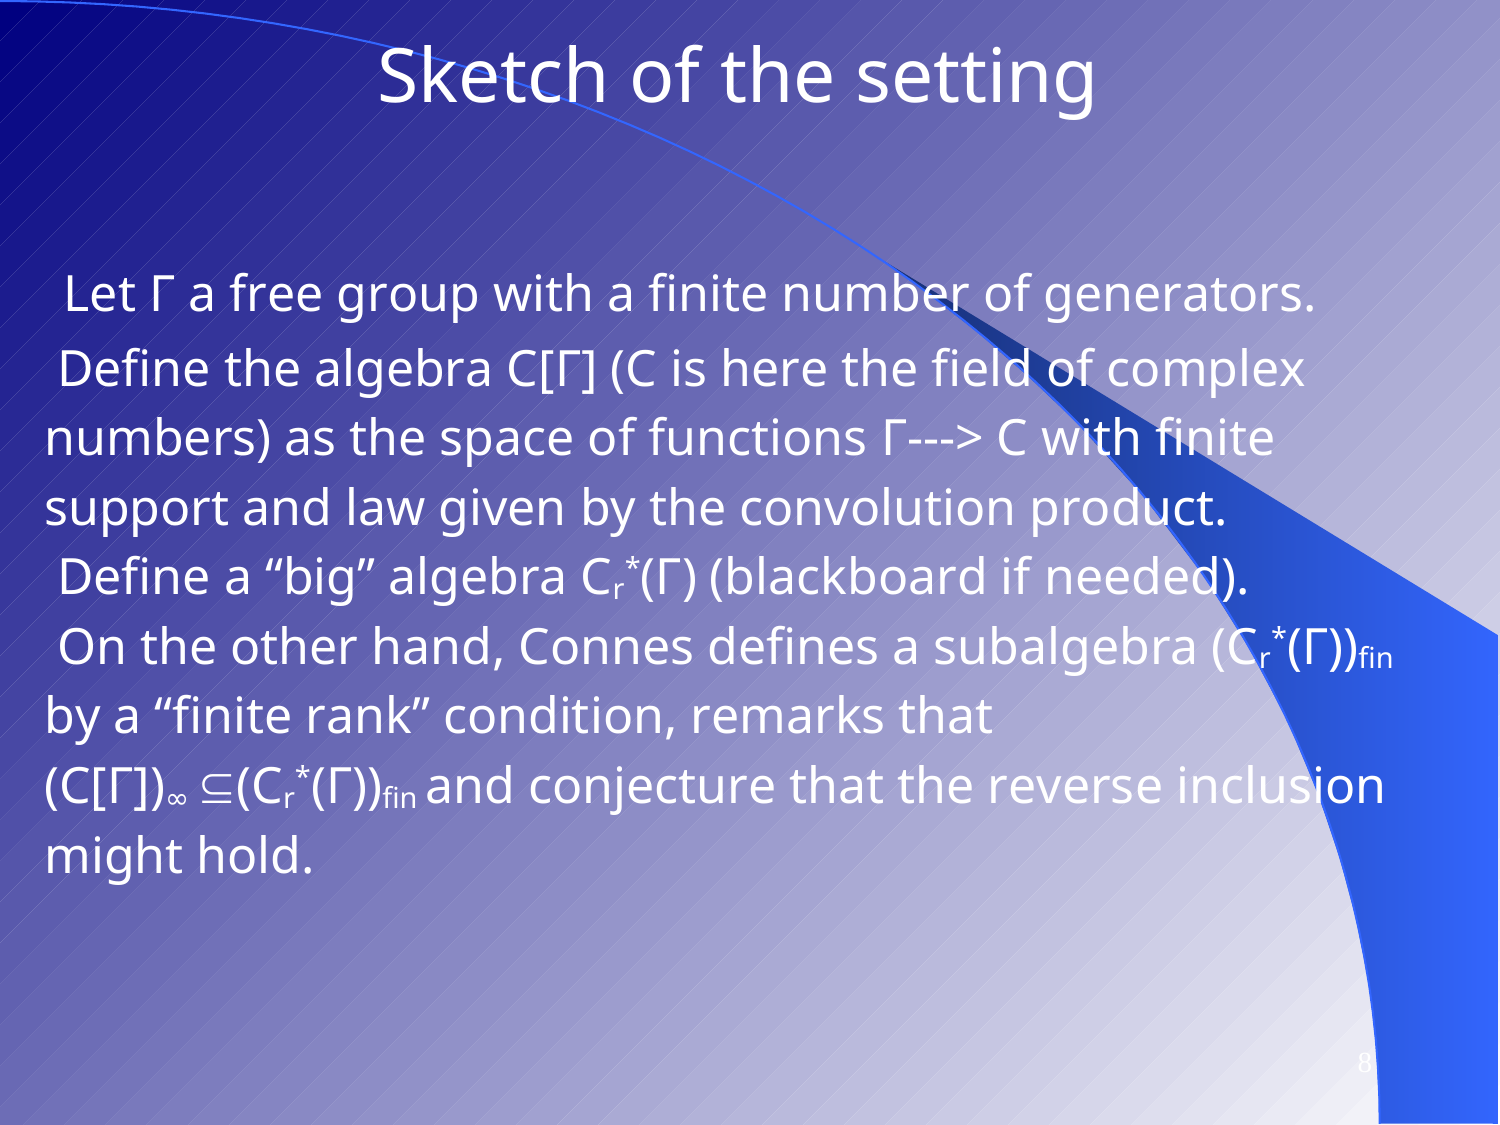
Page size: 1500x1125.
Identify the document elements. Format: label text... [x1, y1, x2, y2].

text_box Sketch of the setting Let Г a free group with a finite number of generators. Define the algebra C[Г] (C is here the field of complex numbers) as the space of functions Г---> C with finite support and law given by the convolution product. Define a “big” algebra Cr*(Г) (blackboard if needed). On the other hand, Connes defines a subalgebra (Cr*(Г))fin by a “finite rank” condition, remarks that (C[Г])∞ (Cr*(Г))fin and conjecture that the reverse inclusion might hold. [29, 5, 1468, 961]
